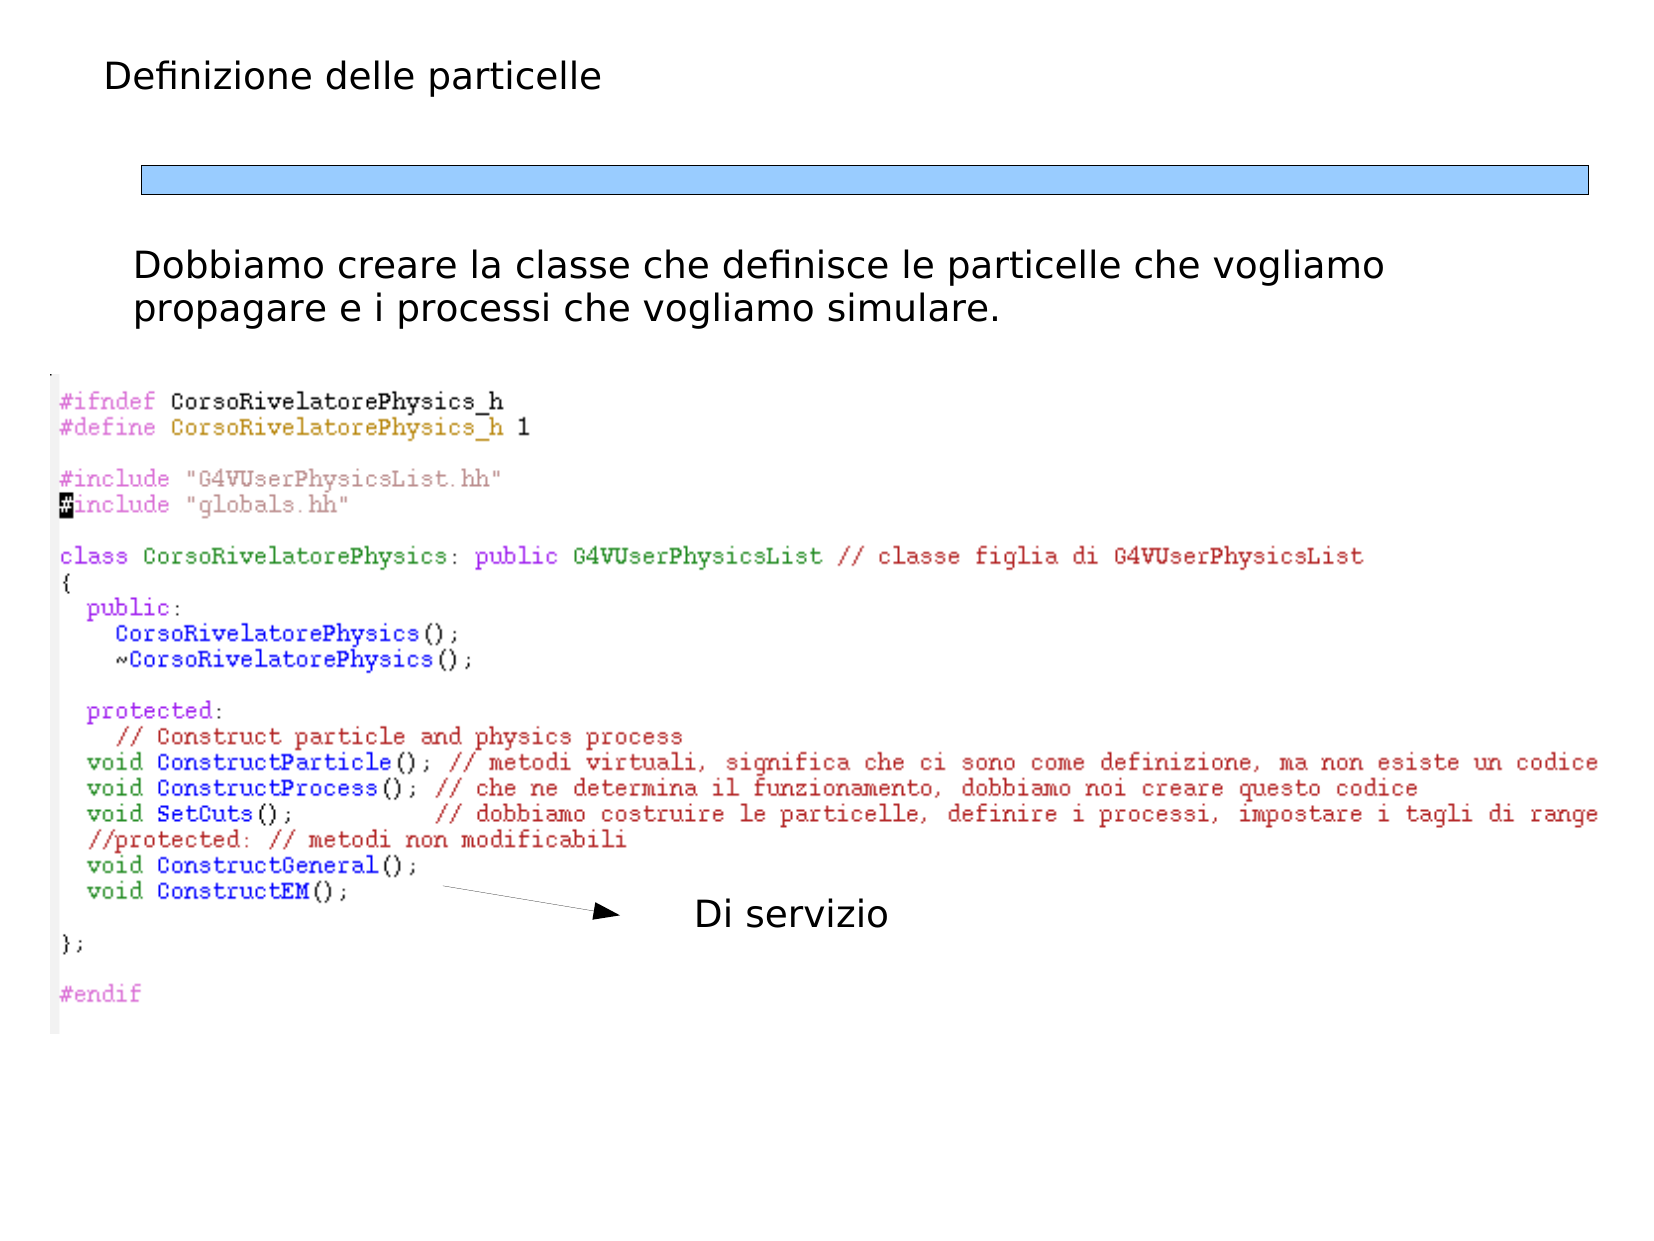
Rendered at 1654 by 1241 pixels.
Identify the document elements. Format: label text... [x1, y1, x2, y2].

text_box Dobbiamo creare la classe che definisce le particelle che vogliamo propagare e i processi che vogliamo simulare. [118, 236, 1565, 339]
text_box Definizione delle particelle [88, 47, 1506, 106]
text_box Di servizio [679, 885, 1300, 945]
picture [50, 374, 1643, 1034]
